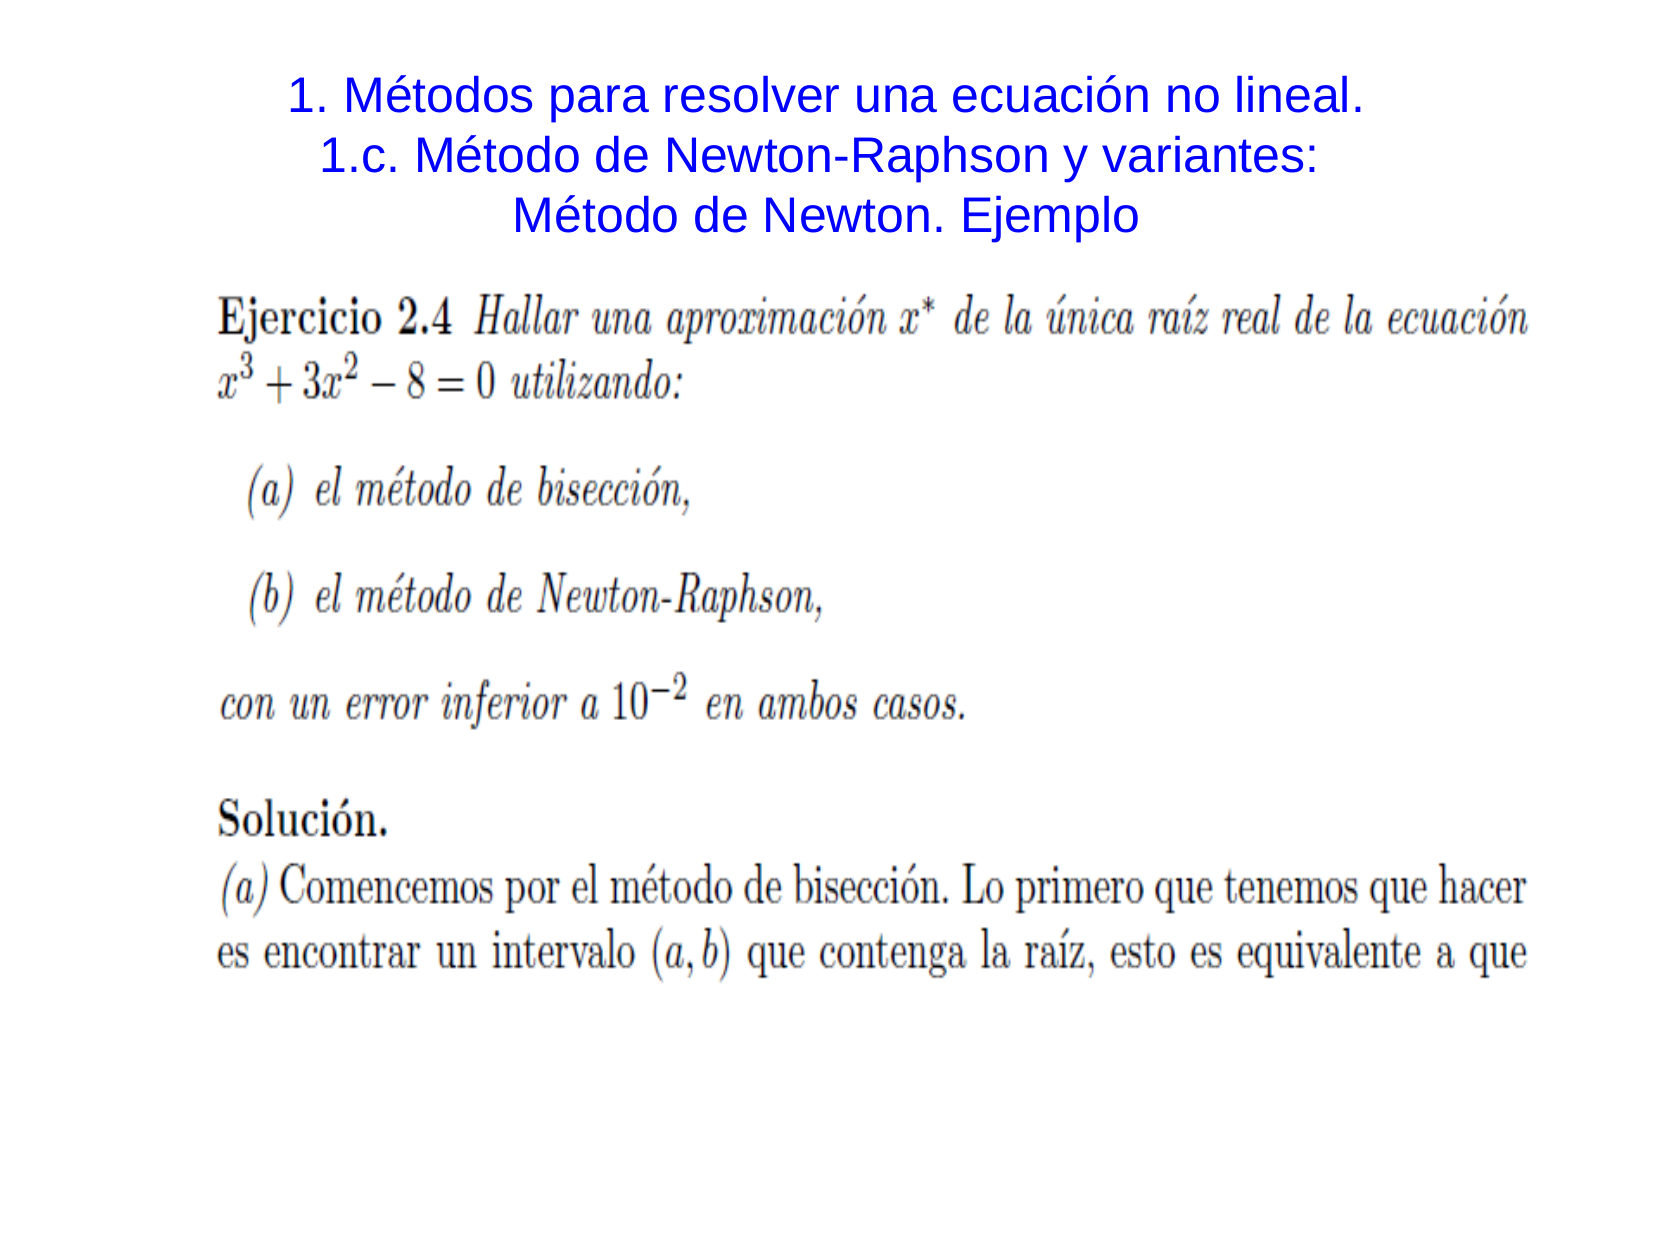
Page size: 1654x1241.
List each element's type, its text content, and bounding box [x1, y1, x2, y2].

title 1. Métodos para resolver una ecuación no lineal. 1.c. Método de Newton-Raphson y variantes: Método de Newton. Ejemplo [82, 49, 1571, 257]
picture [195, 265, 1595, 1063]
